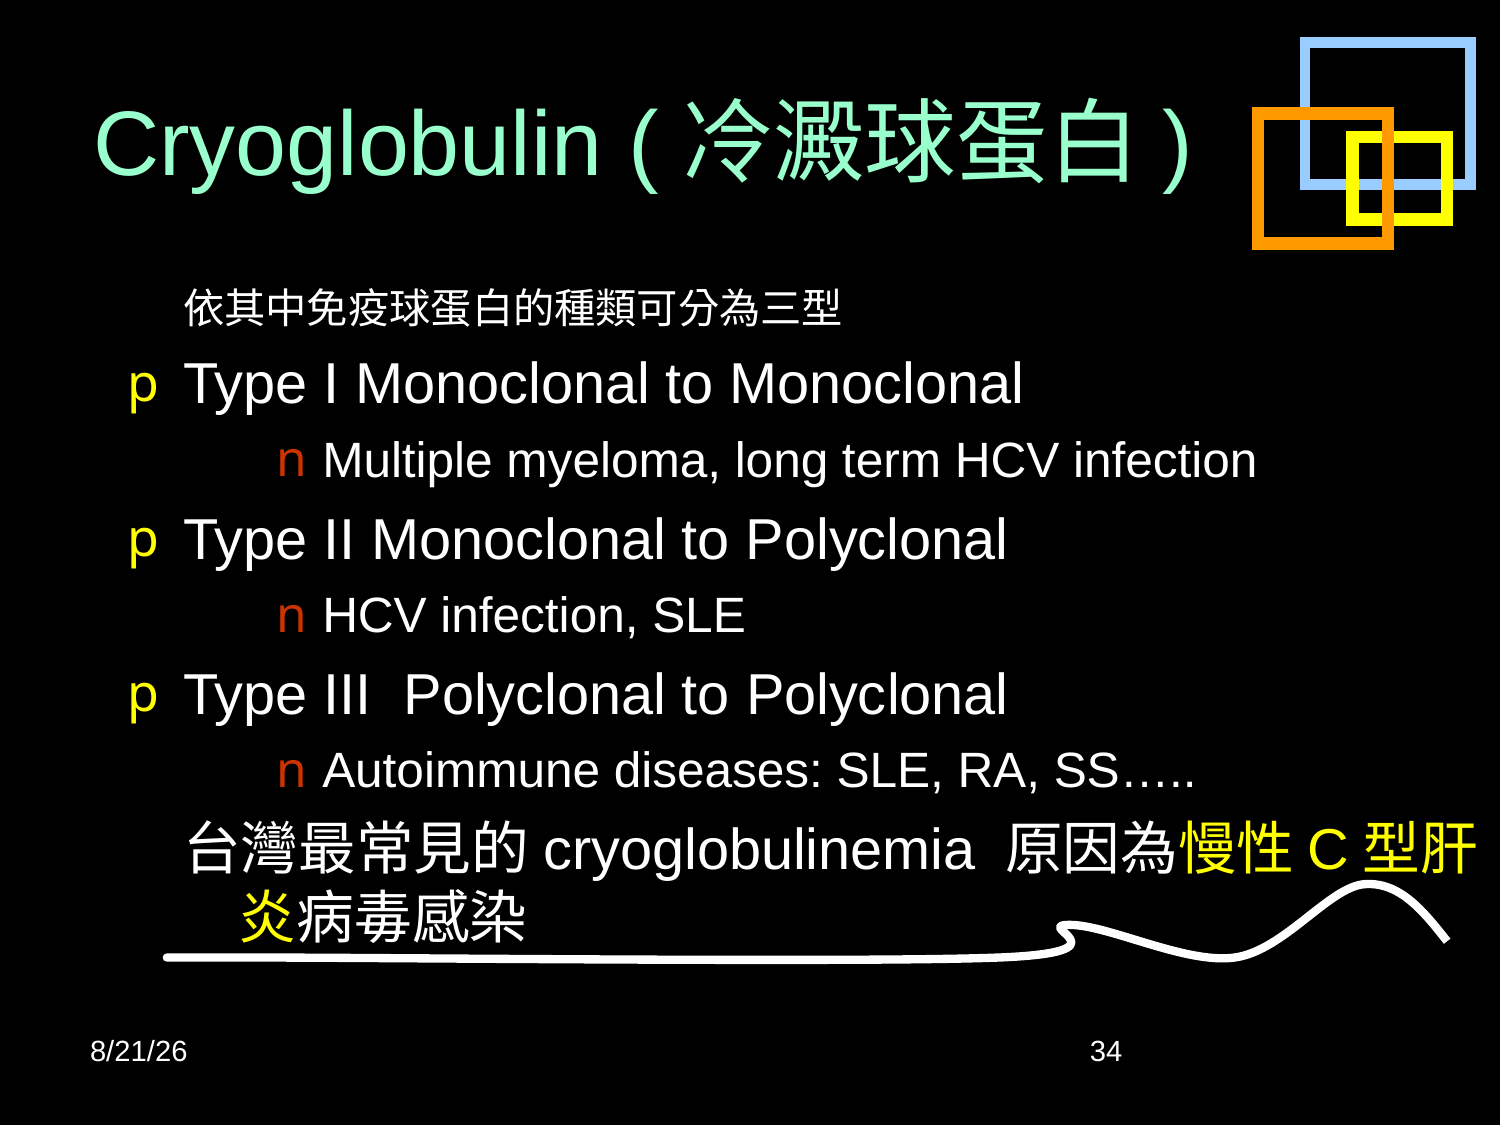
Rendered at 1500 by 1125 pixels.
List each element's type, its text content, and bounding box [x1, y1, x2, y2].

text_box [75, 1024, 426, 1103]
text_box [1074, 1024, 1426, 1103]
title Cryoglobulin (冷澱球蛋白) [75, 45, 1211, 233]
list 依其中免疫球蛋白的種類可分為三型 Type I Monoclonal to Monoclonal Multiple myeloma, long term HCV infection Type II Monoclonal to Polyclonal HCV infection, SLE Type III Polyclonal to Polyclonal Autoimmune diseases: SLE, RA, SS….. 台灣最常見的cryoglobulinemia 原因為慢性C型肝炎病毒感染 [112, 275, 1500, 965]
